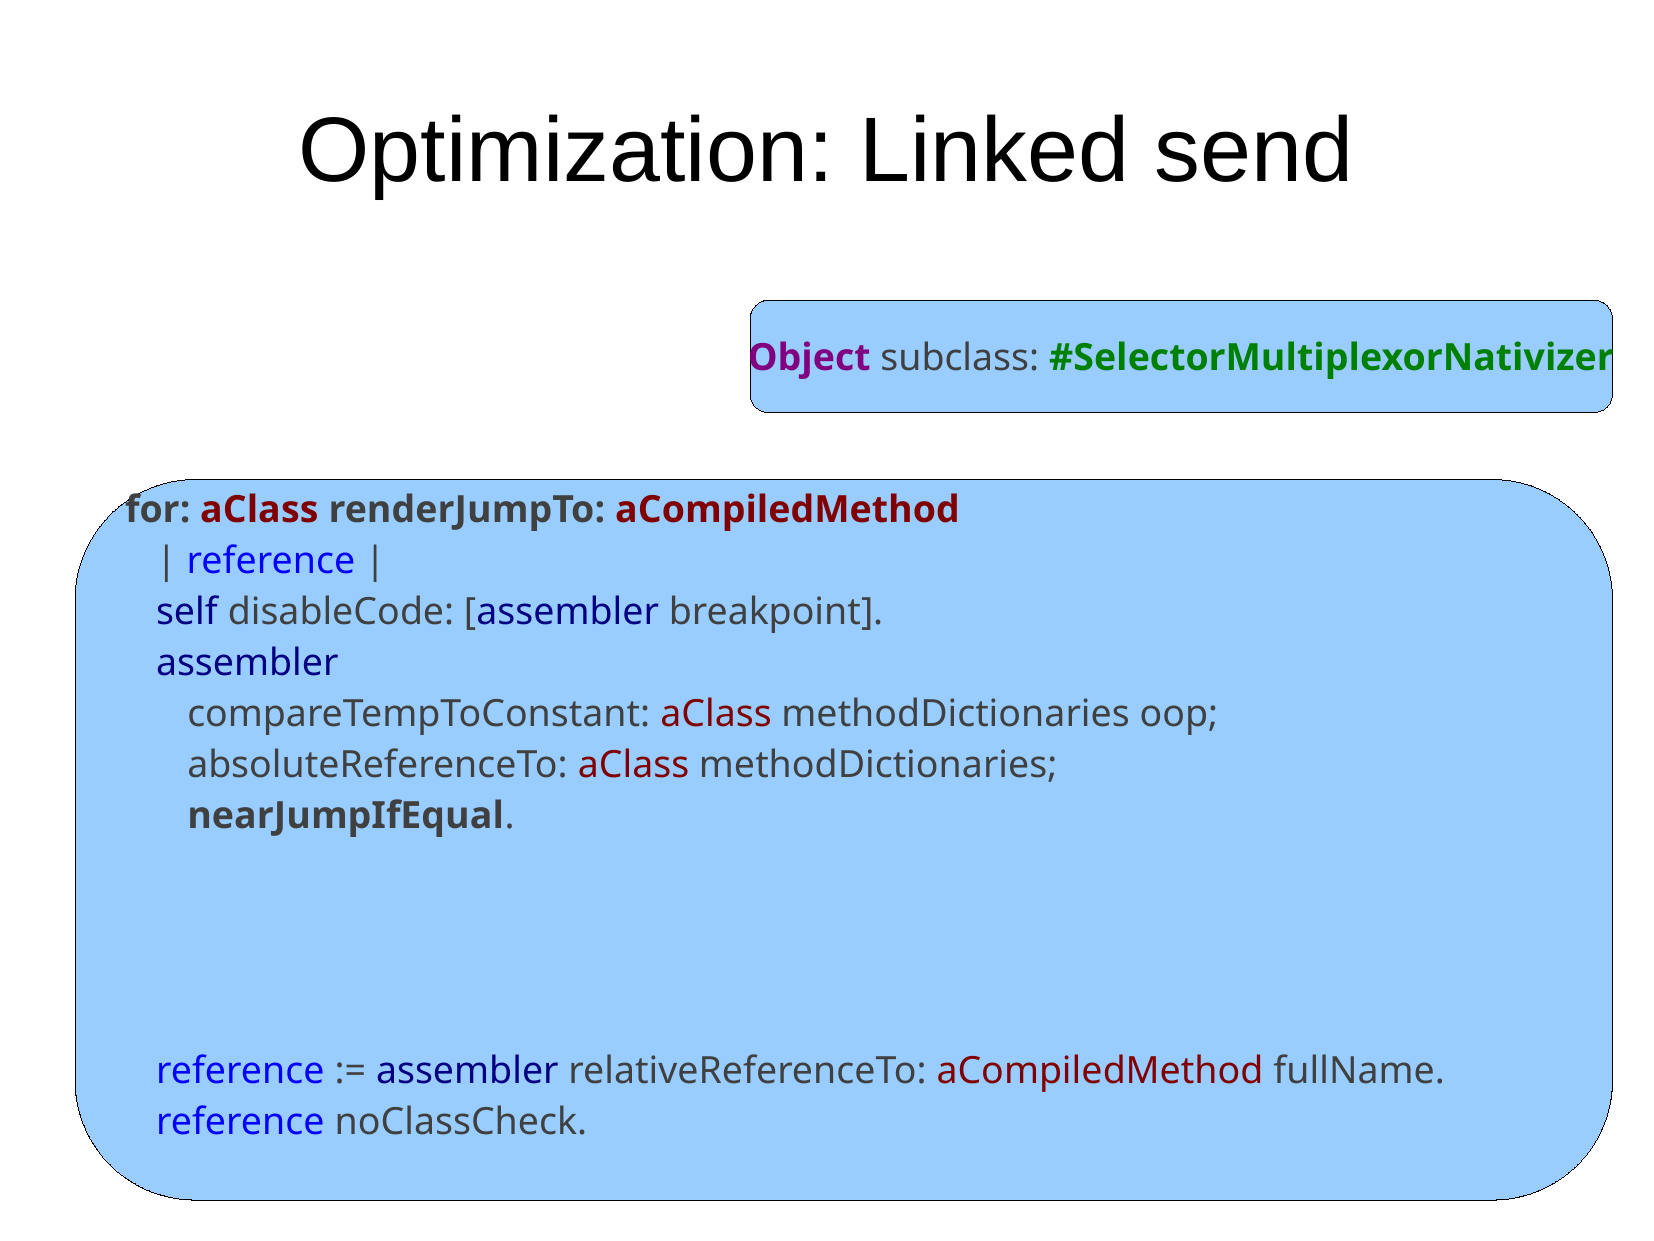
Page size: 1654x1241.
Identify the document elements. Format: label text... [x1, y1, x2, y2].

text_box Object subclass: #SelectorMultiplexorNativizer [750, 300, 1613, 413]
text_box for: aClass renderJumpTo: aCompiledMethod | reference | self disableCode: [assembler breakpoint]. assembler compareTempToConstant: aClass methodDictionaries oop; absoluteReferenceTo: aClass methodDictionaries; nearJumpIfEqual. reference := assembler relativeReferenceTo: aCompiledMethod fullName. reference noClassCheck. [75, 479, 1613, 1201]
text_box Optimization: Linked send [143, 91, 1511, 209]
